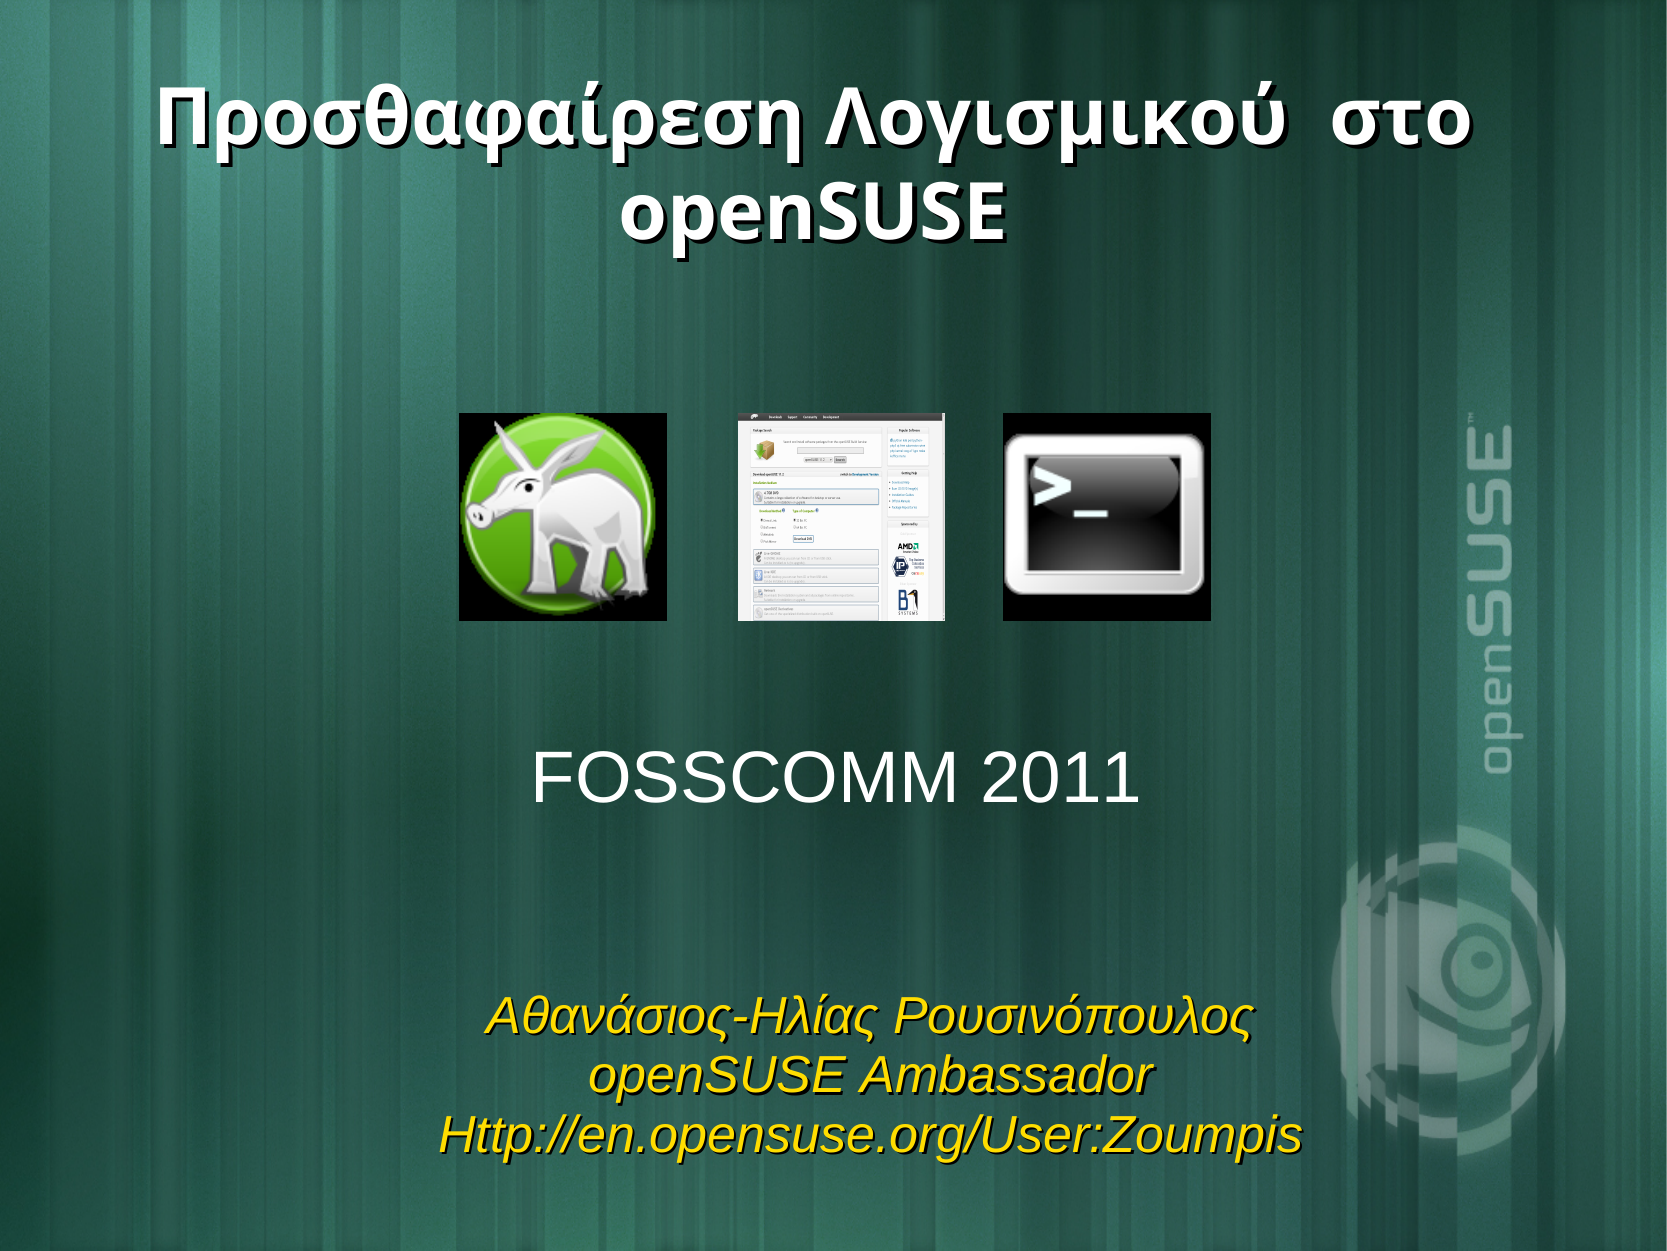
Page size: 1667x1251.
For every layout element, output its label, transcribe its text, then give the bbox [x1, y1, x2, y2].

title Προσθαφαίρεση Λογισμικού στο openSUSE [120, 65, 1506, 266]
picture [1003, 413, 1211, 621]
picture [0, 0, 1667, 1251]
subtitle FOSSCOMM 2011 Αθανάσιος-Ηλίας Ρουσινόπουλος openSUSE Ambassador Http://en.opensuse.org/User:Zoumpis [206, 404, 1536, 1251]
picture [459, 413, 667, 621]
picture [738, 413, 945, 621]
title [88, 252, 1474, 595]
